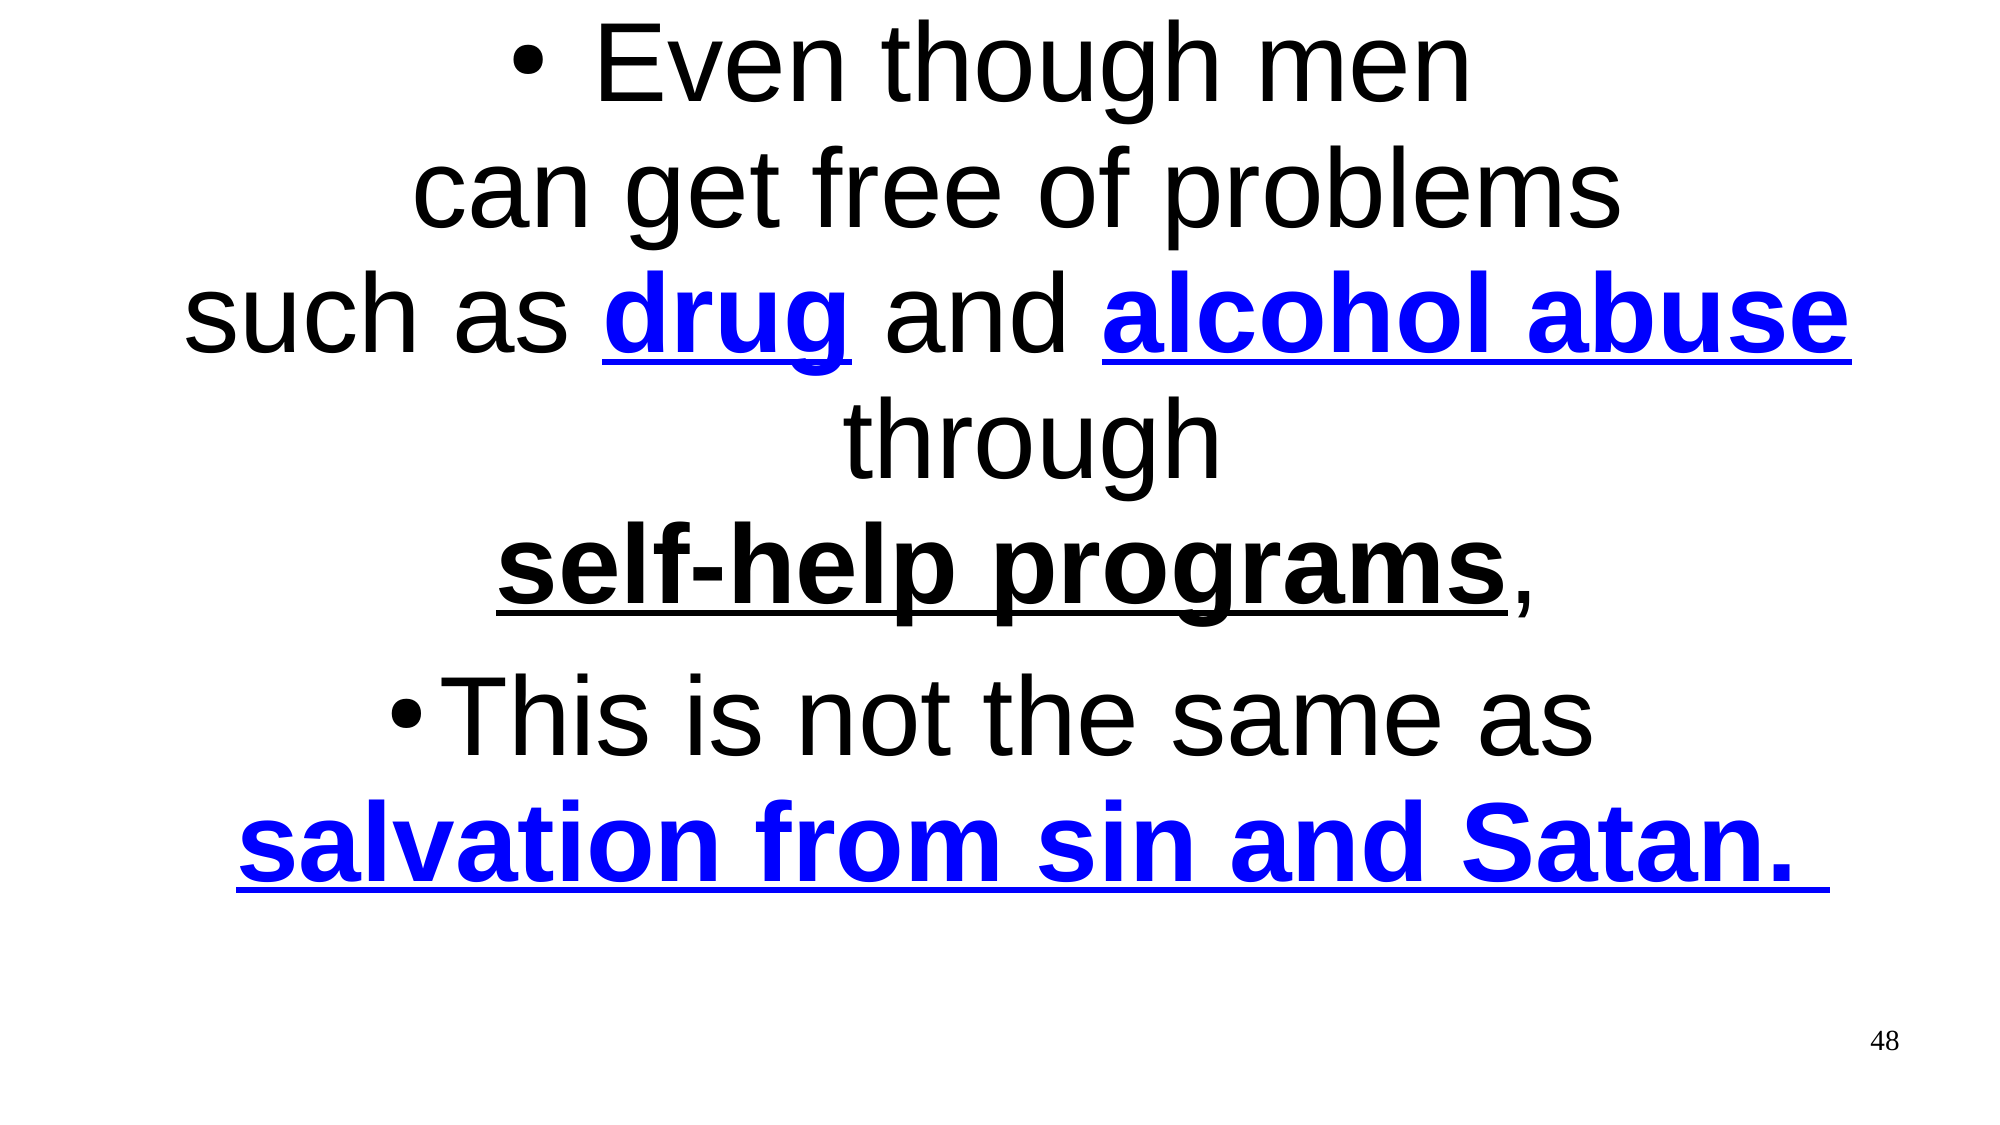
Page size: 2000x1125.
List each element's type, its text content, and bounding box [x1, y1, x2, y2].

list Even though men can get free of problems such as drug and alcohol abuse through self-help programs, This is not the same as salvation from sin and Satan. [0, 0, 1996, 1123]
